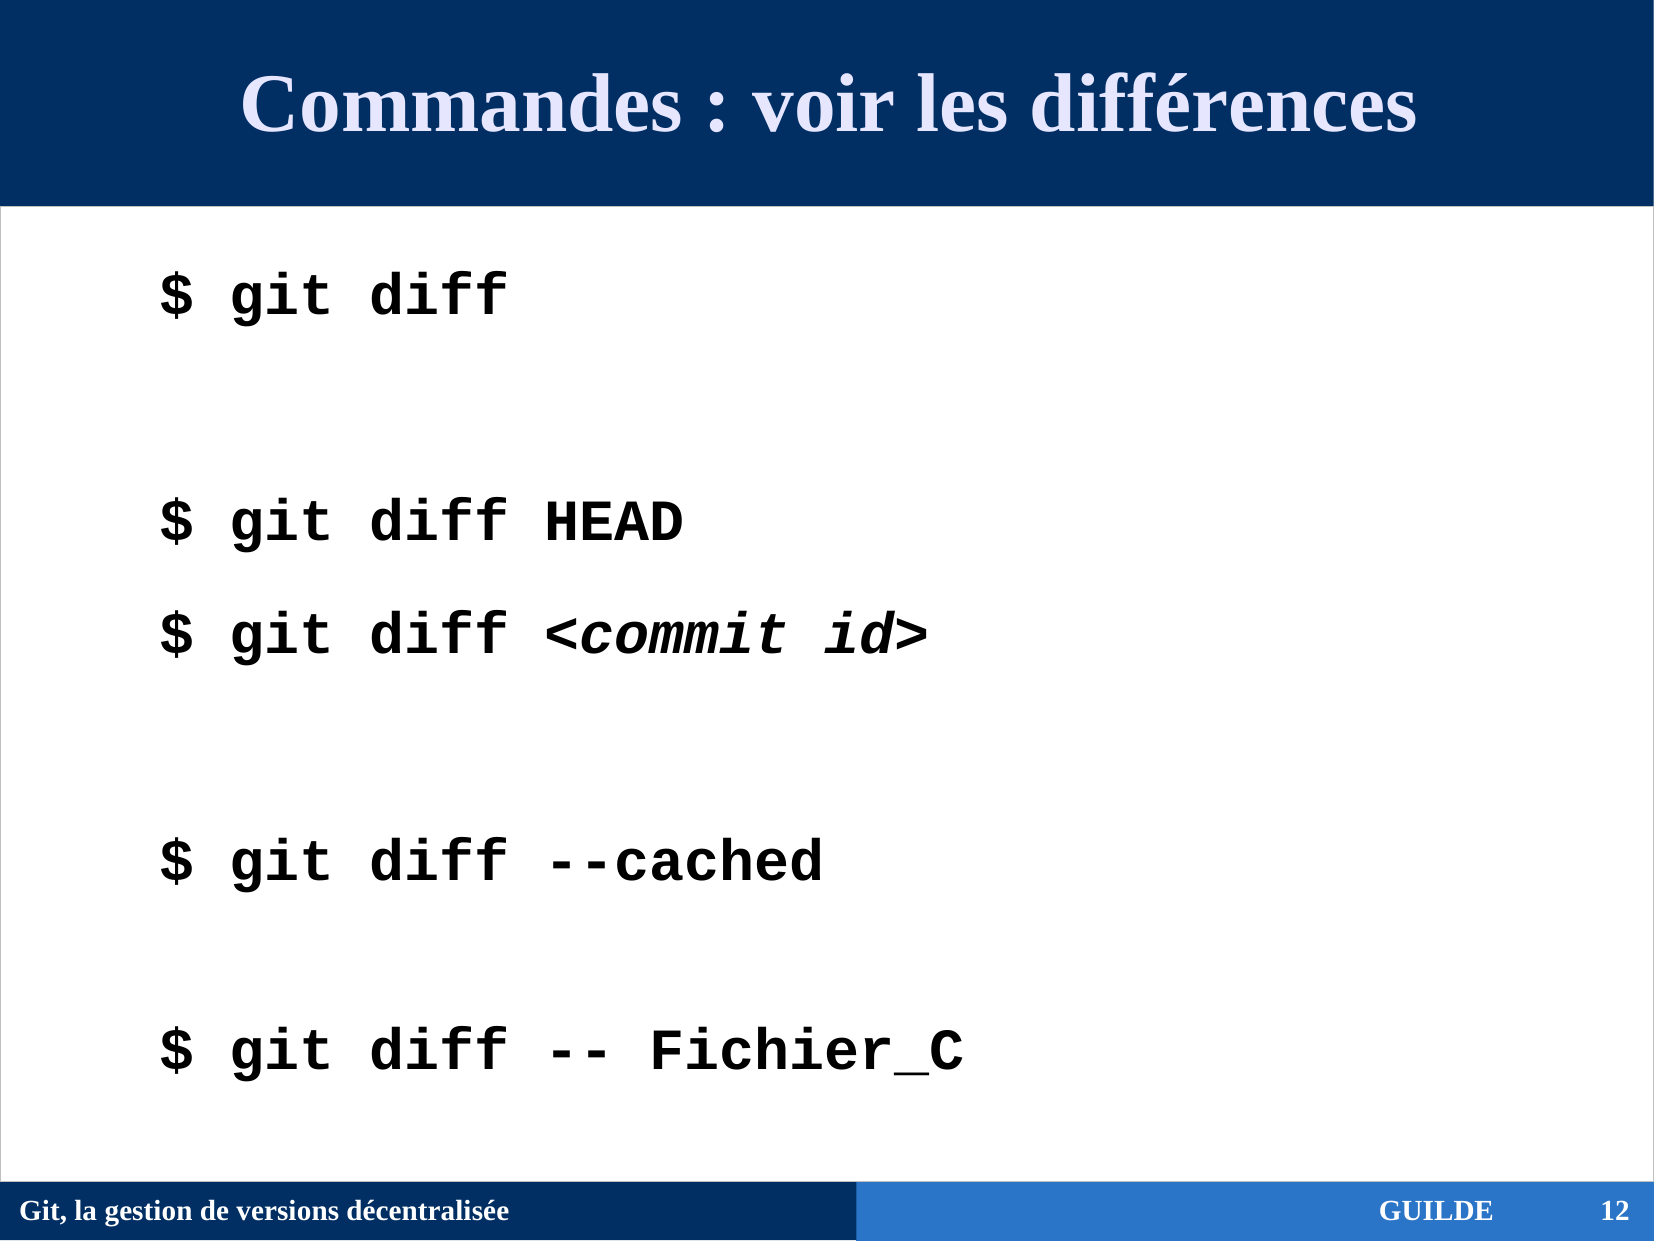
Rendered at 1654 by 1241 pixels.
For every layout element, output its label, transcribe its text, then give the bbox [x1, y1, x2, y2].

title Commandes : voir les différences [123, 0, 1536, 208]
list $ git diff $ git diff HEAD $ git diff <commit id> $ git diff --cached $ git diff -- Fichier_C [88, 265, 1595, 1152]
